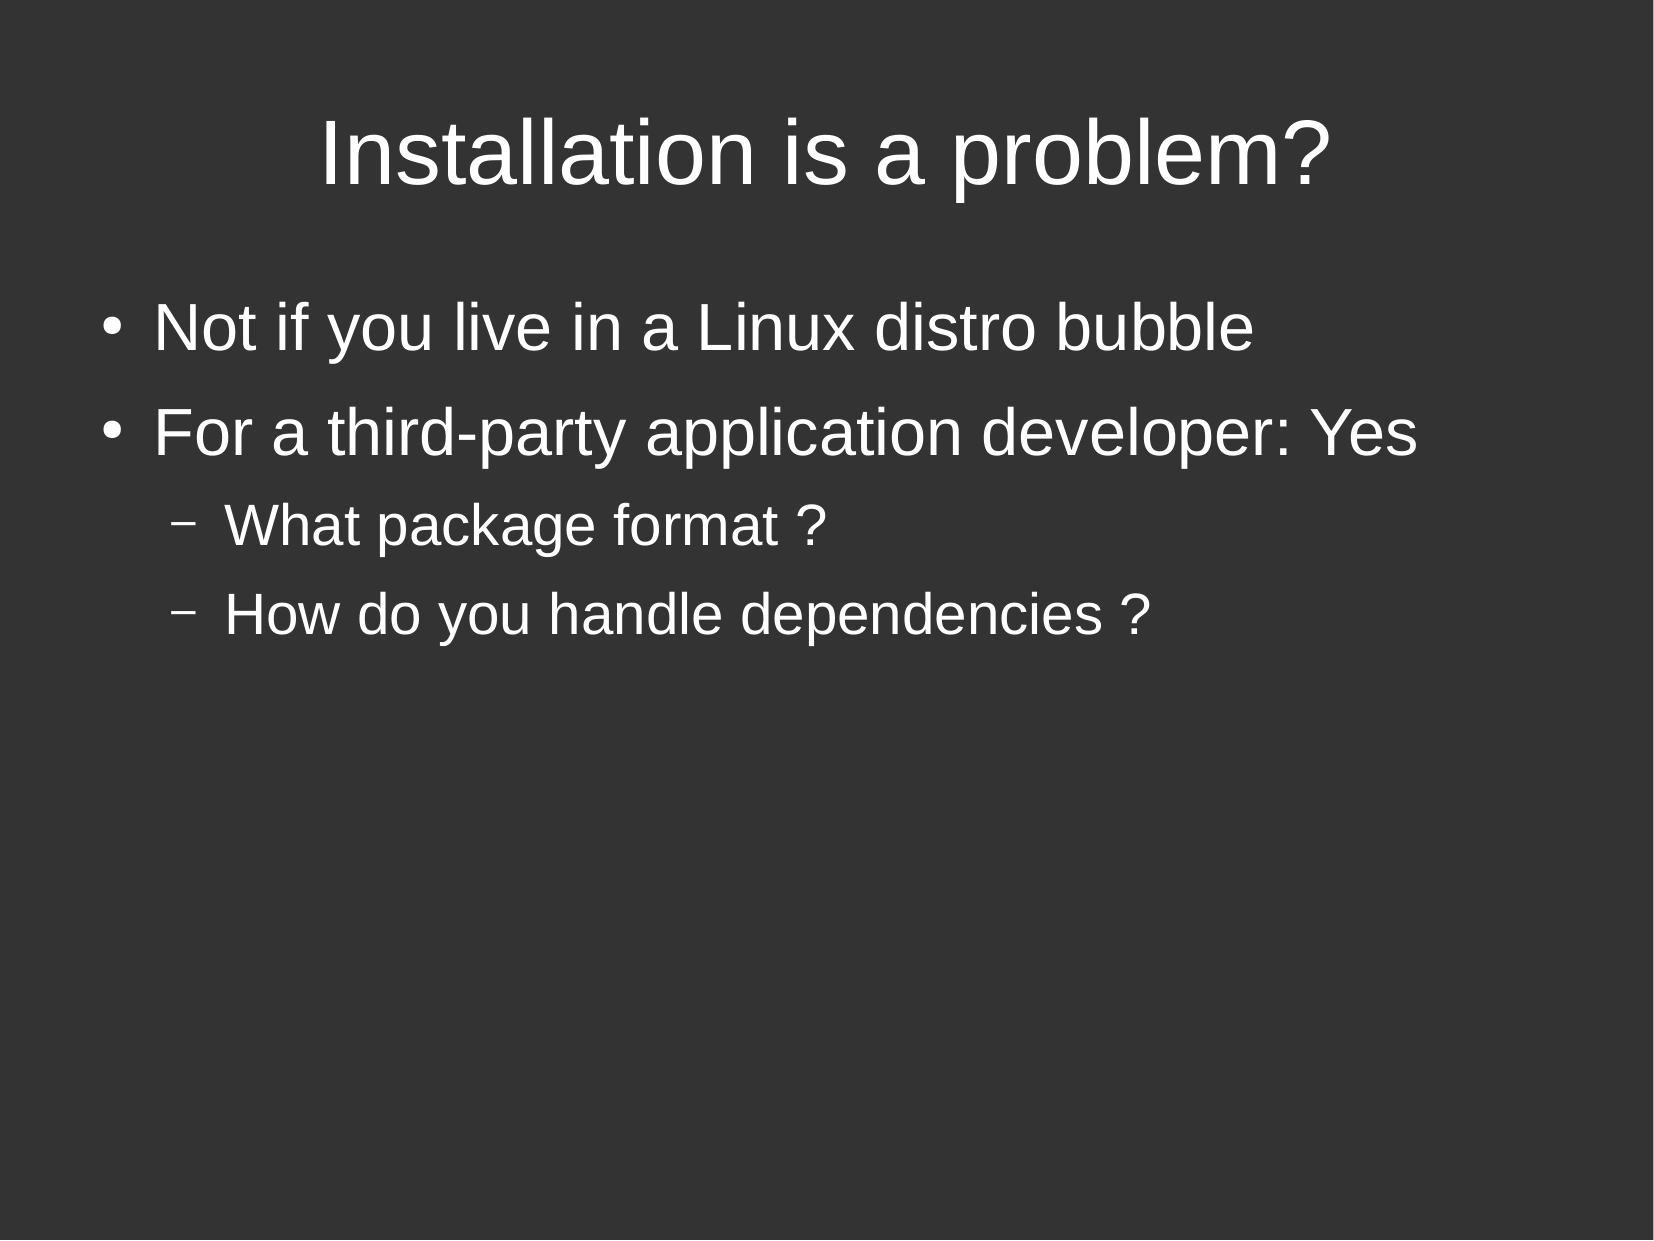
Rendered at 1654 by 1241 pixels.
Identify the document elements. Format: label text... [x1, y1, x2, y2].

title Installation is a problem? [82, 49, 1571, 257]
list Not if you live in a Linux distro bubble For a third-party application developer: Yes What package format ? How do you handle dependencies ? [82, 290, 1571, 1010]
